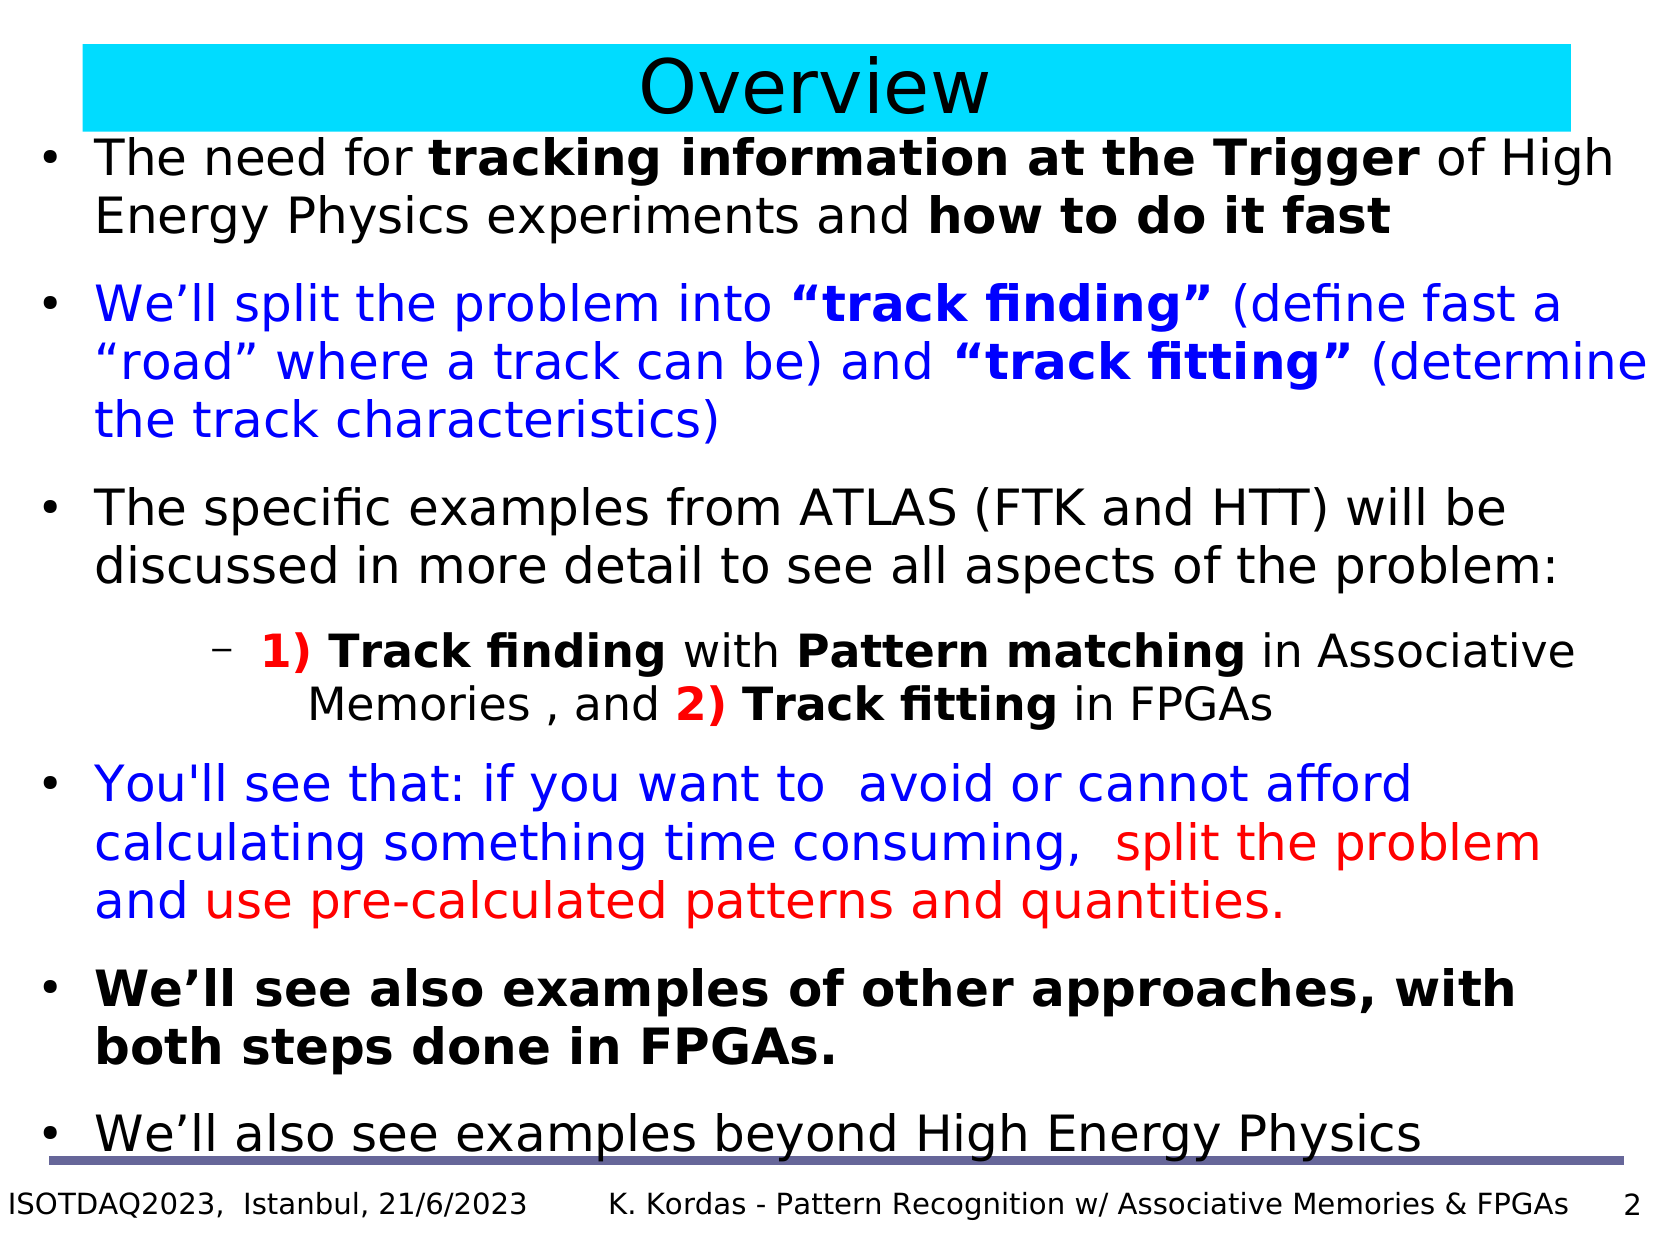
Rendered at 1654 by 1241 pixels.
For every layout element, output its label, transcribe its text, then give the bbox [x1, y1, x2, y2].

list The need for tracking information at the Trigger of High Energy Physics experiments and how to do it fast We’ll split the problem into “track finding” (define fast a “road” where a track can be) and “track fitting” (determine the track characteristics) The specific examples from ATLAS (FTK and HTT) will be discussed in more detail to see all aspects of the problem: 1) Track finding with Pattern matching in Associative Memories , and 2) Track fitting in FPGAs You'll see that: if you want to avoid or cannot afford calculating something time consuming, split the problem and use pre-calculated patterns and quantities. We’ll see also examples of other approaches, with both steps done in FPGAs. We’ll also see examples beyond High Energy Physics [23, 41, 1653, 1164]
